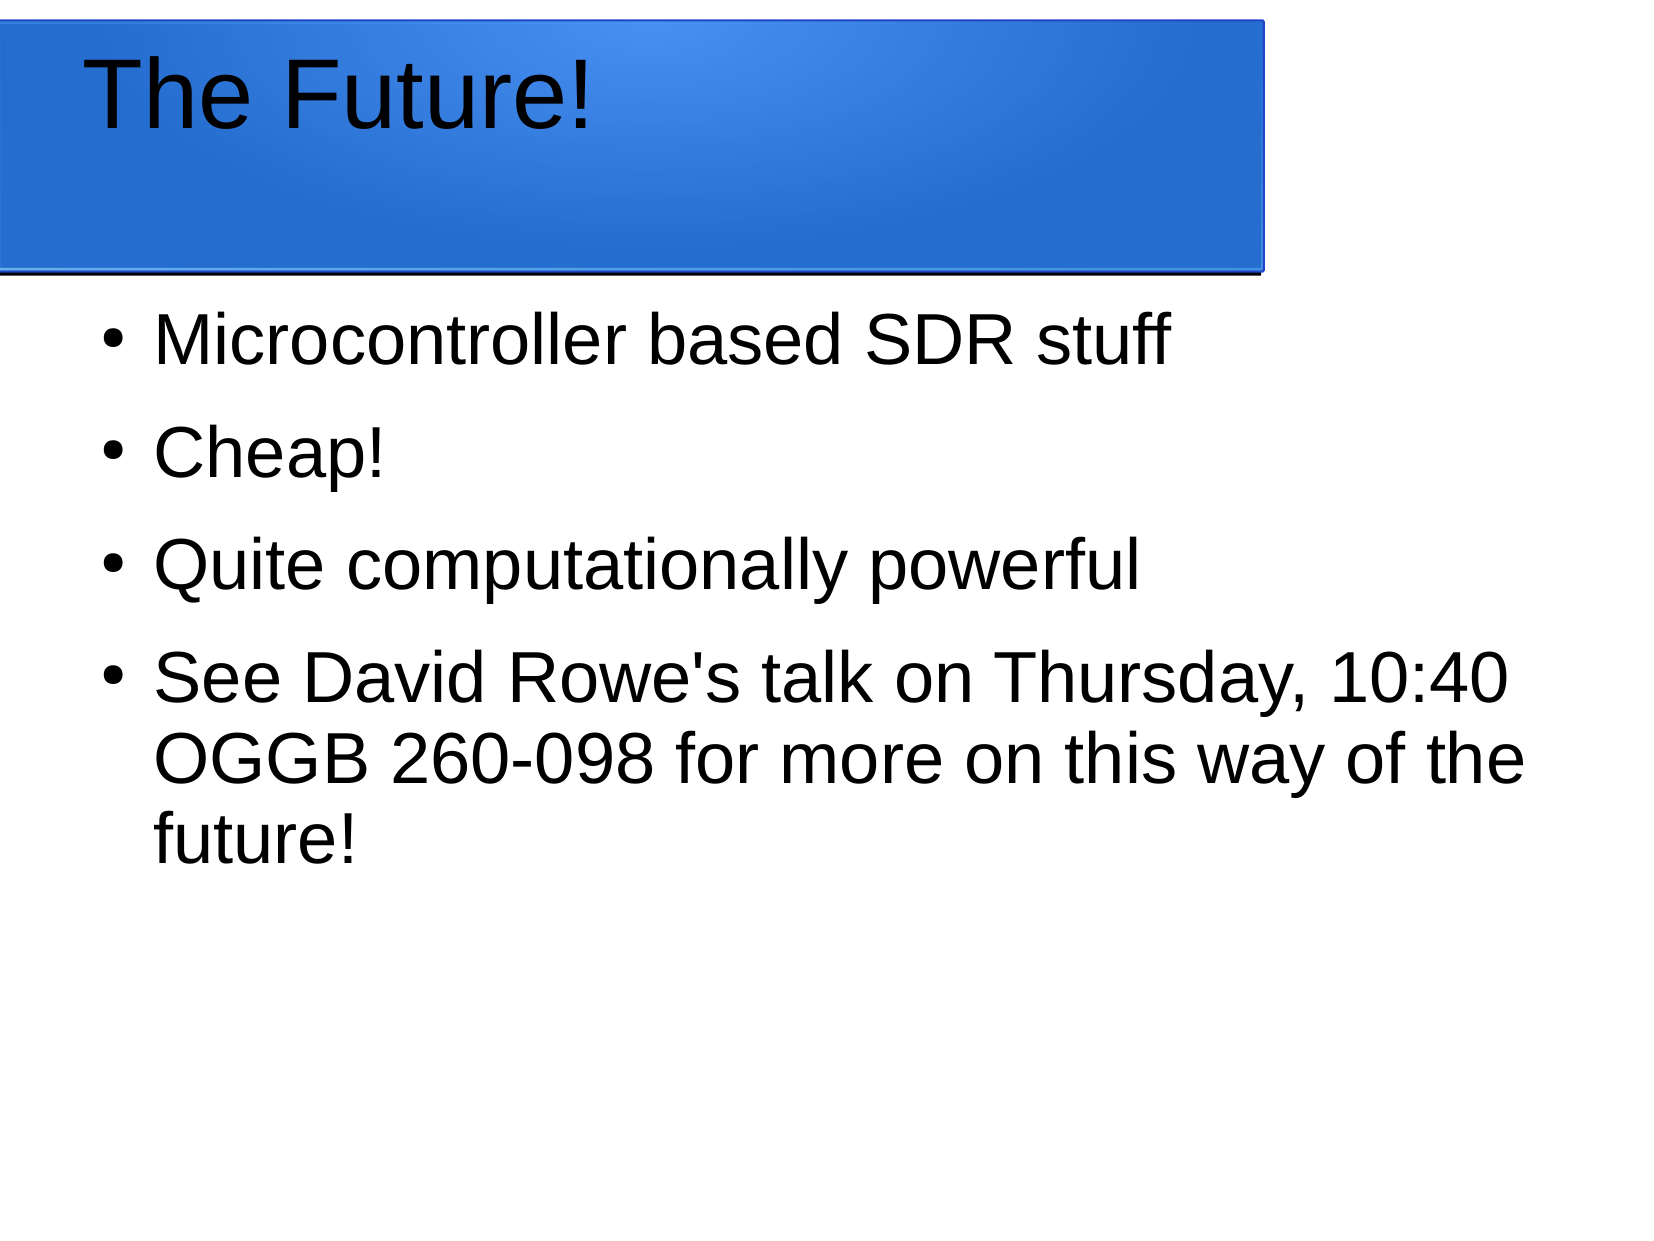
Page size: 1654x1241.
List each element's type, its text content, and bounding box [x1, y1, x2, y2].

title The Future! [82, 38, 1235, 261]
list Microcontroller based SDR stuff Cheap! Quite computationally powerful See David Rowe's talk on Thursday, 10:40 OGGB 260-098 for more on this way of the future! [82, 299, 1571, 1019]
